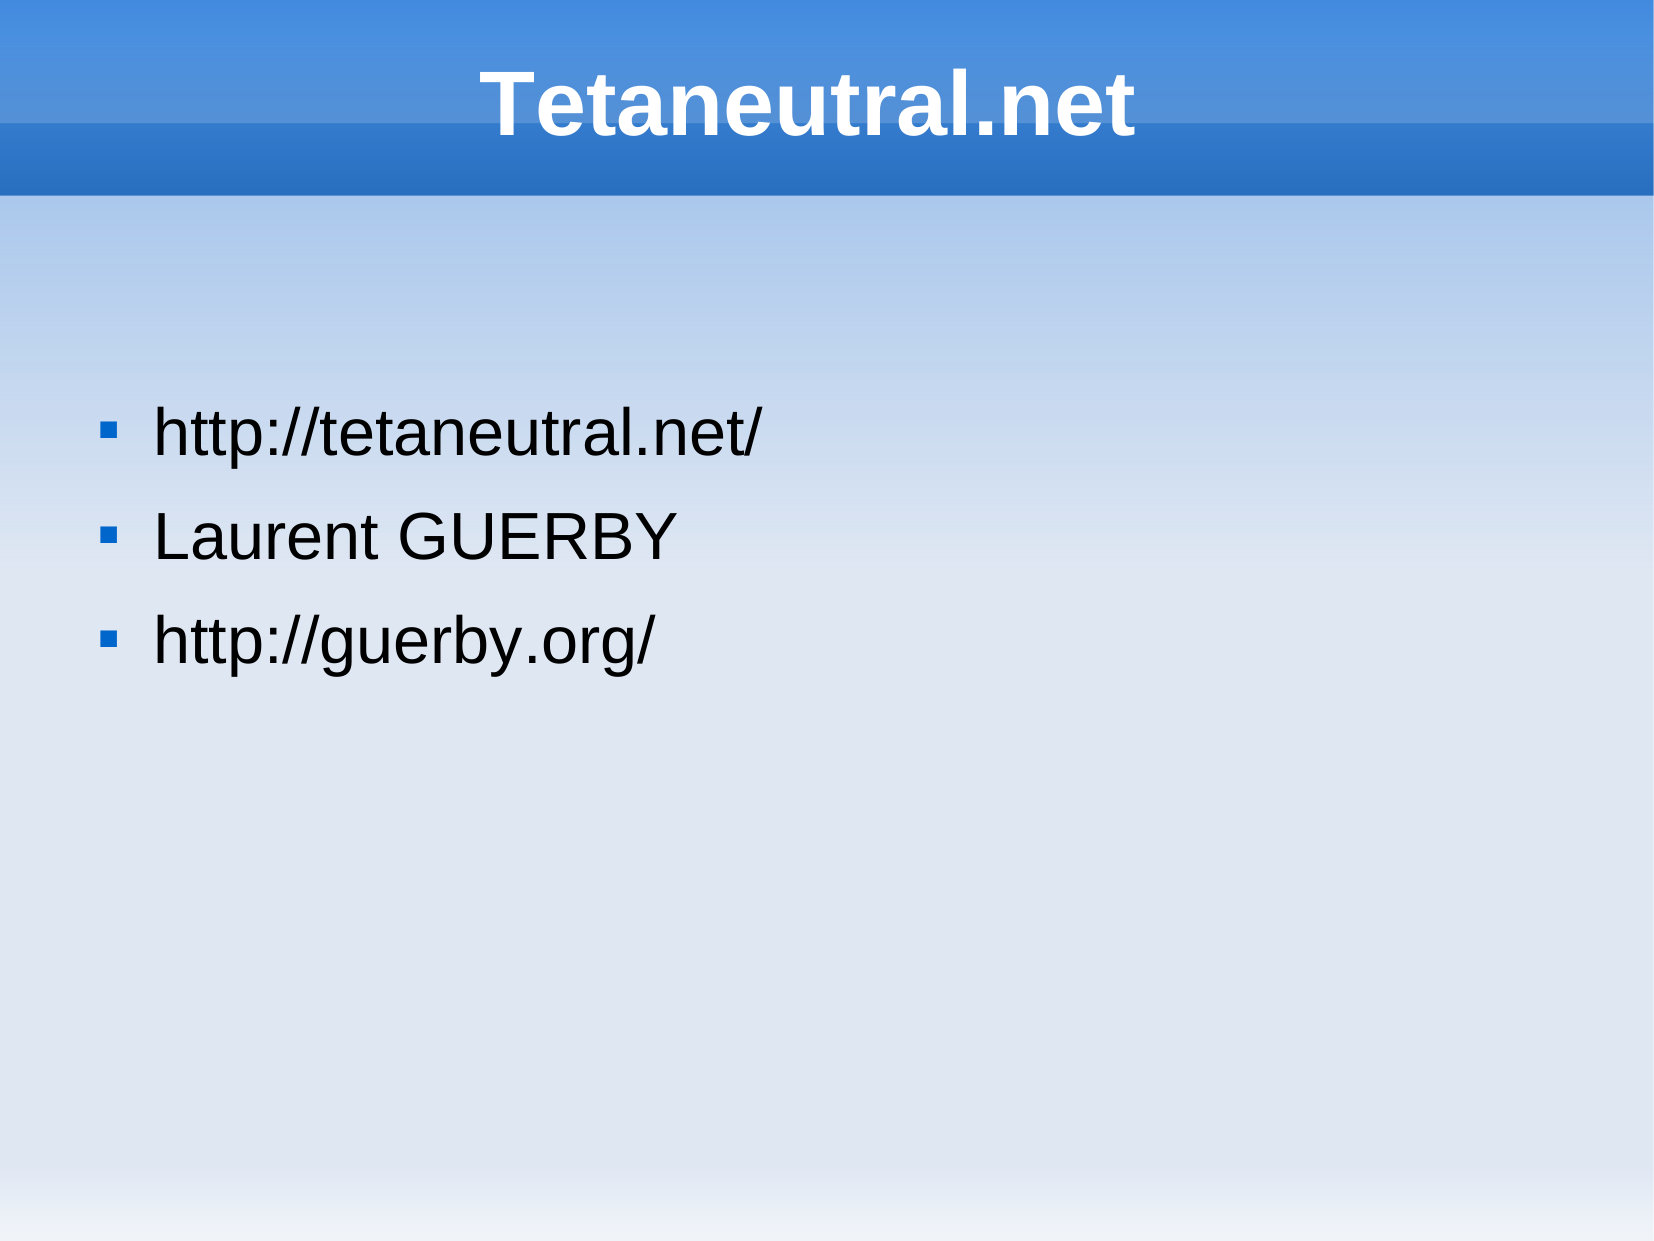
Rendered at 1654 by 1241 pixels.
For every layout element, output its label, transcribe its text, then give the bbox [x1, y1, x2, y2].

picture [0, 0, 1654, 1241]
title Tetaneutral.net [76, 7, 1565, 200]
list http://tetaneutral.net/ Laurent GUERBY http://guerby.org/ [82, 290, 1571, 1094]
